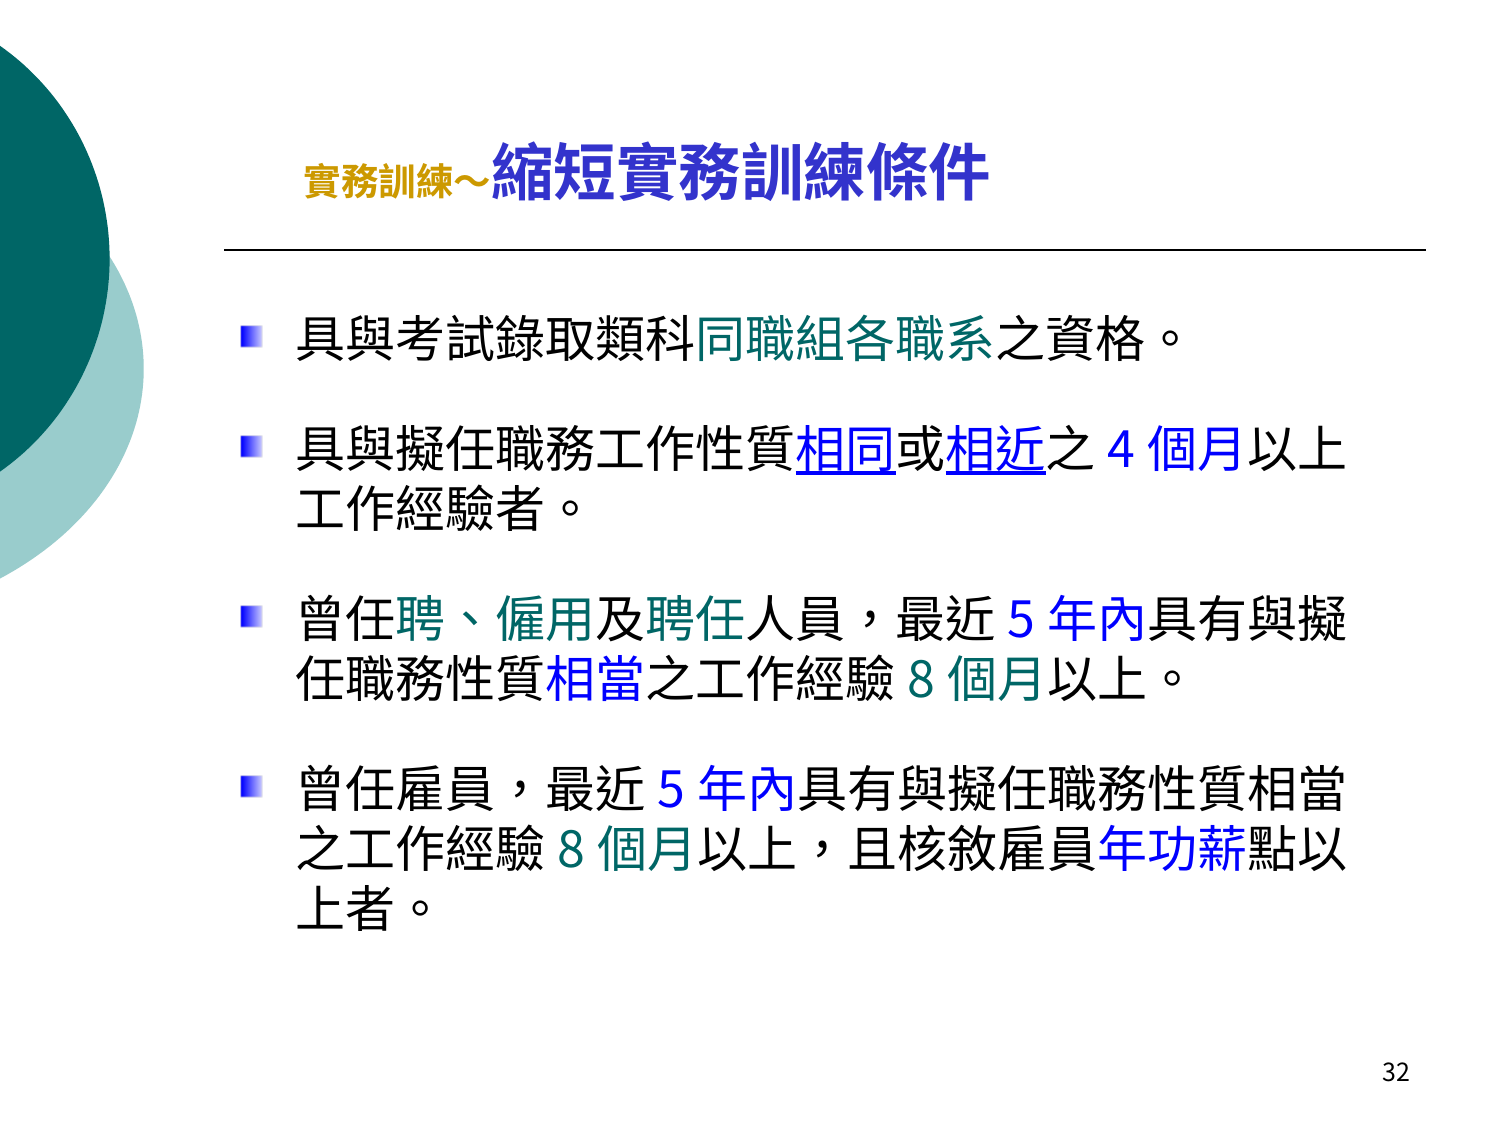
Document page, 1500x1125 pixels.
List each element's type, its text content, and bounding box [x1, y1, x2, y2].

text_box 實務訓練～縮短實務訓練條件 [289, 125, 1034, 216]
list 具與考試錄取類科同職組各職系之資格。 具與擬任職務工作性質相同或相近之4個月以上工作經驗者。 曾任聘、僱用及聘任人員，最近5年內具有與擬任職務性質相當之工作經驗8個月以上。 曾任雇員，最近5年內具有與擬任職務性質相當之工作經驗8個月以上，且核敘雇員年功薪點以上者。 [224, 299, 1412, 975]
